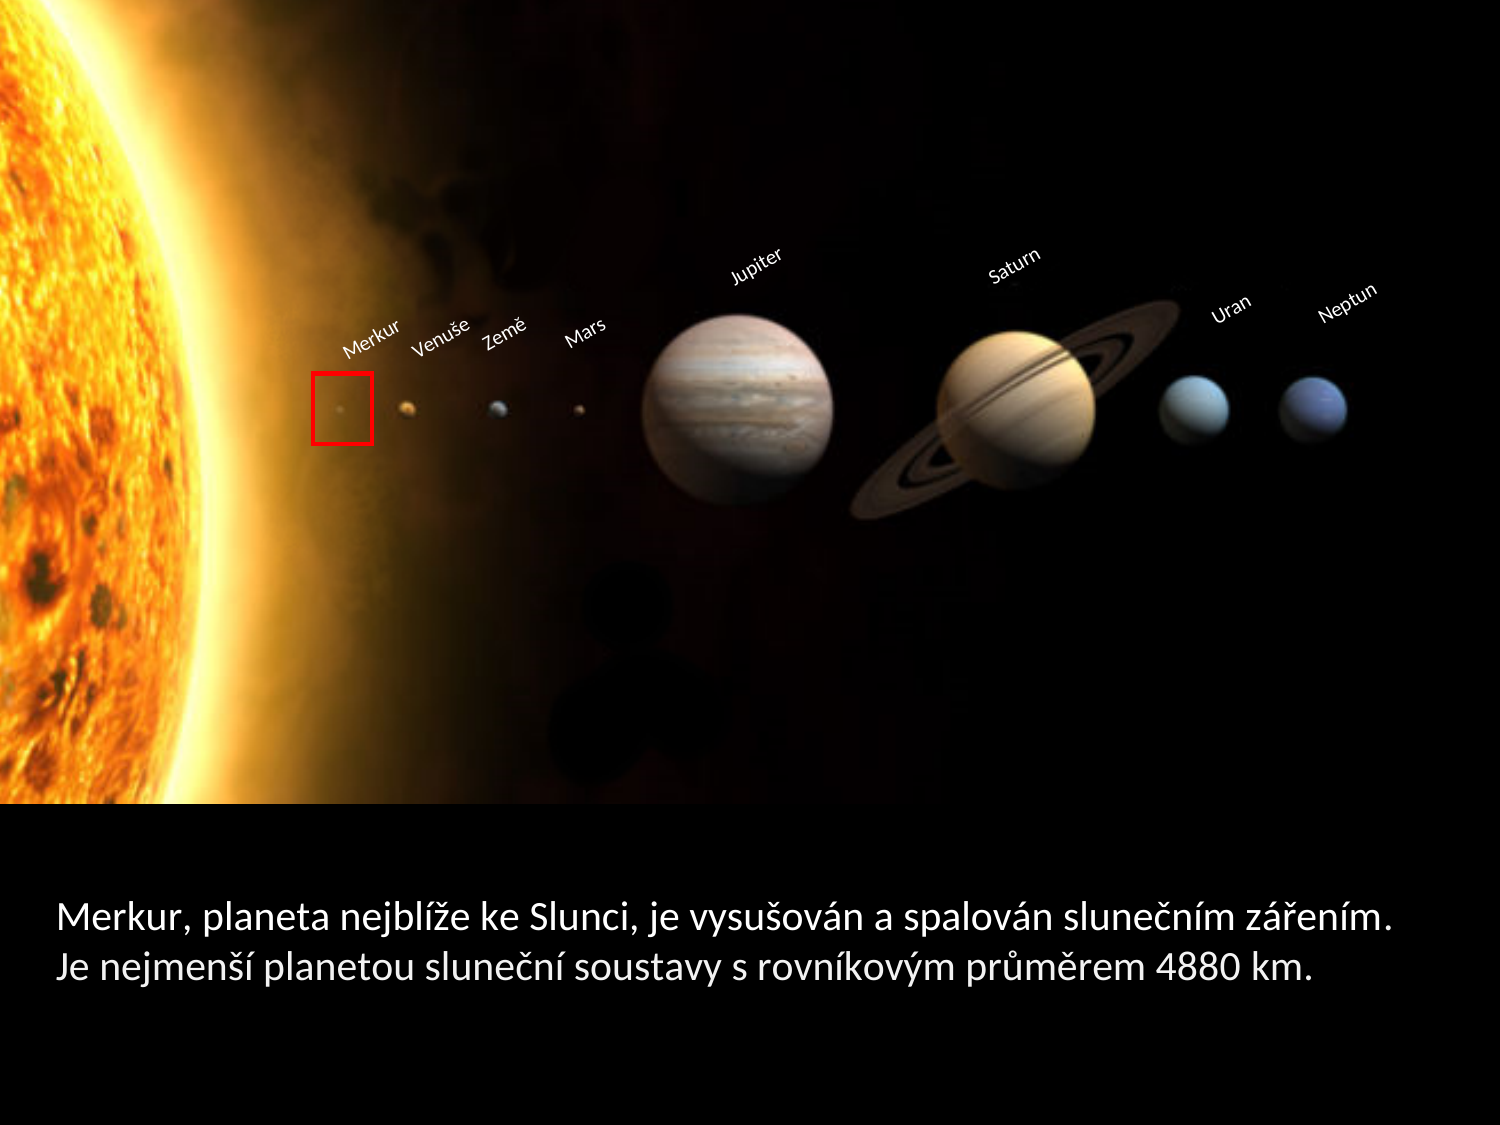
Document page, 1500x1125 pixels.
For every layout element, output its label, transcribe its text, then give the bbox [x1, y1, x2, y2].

text_box Uran [1189, 272, 1272, 343]
text_box Země [460, 296, 546, 370]
text_box Venuše [390, 296, 484, 378]
text_box Neptun [1296, 260, 1398, 343]
text_box Saturn [966, 225, 1061, 303]
text_box Merkur, planeta nejblíže ke Slunci, je vysušován a spalován slunečním zářením. Je nejmenší planetou sluneční soustavy s rovníkovým průměrem 4880 km. [41, 881, 1465, 997]
text_box Mars [542, 296, 626, 368]
text_box Jupiter [707, 225, 804, 305]
picture [0, 0, 1500, 804]
text_box Merkur [320, 297, 418, 371]
